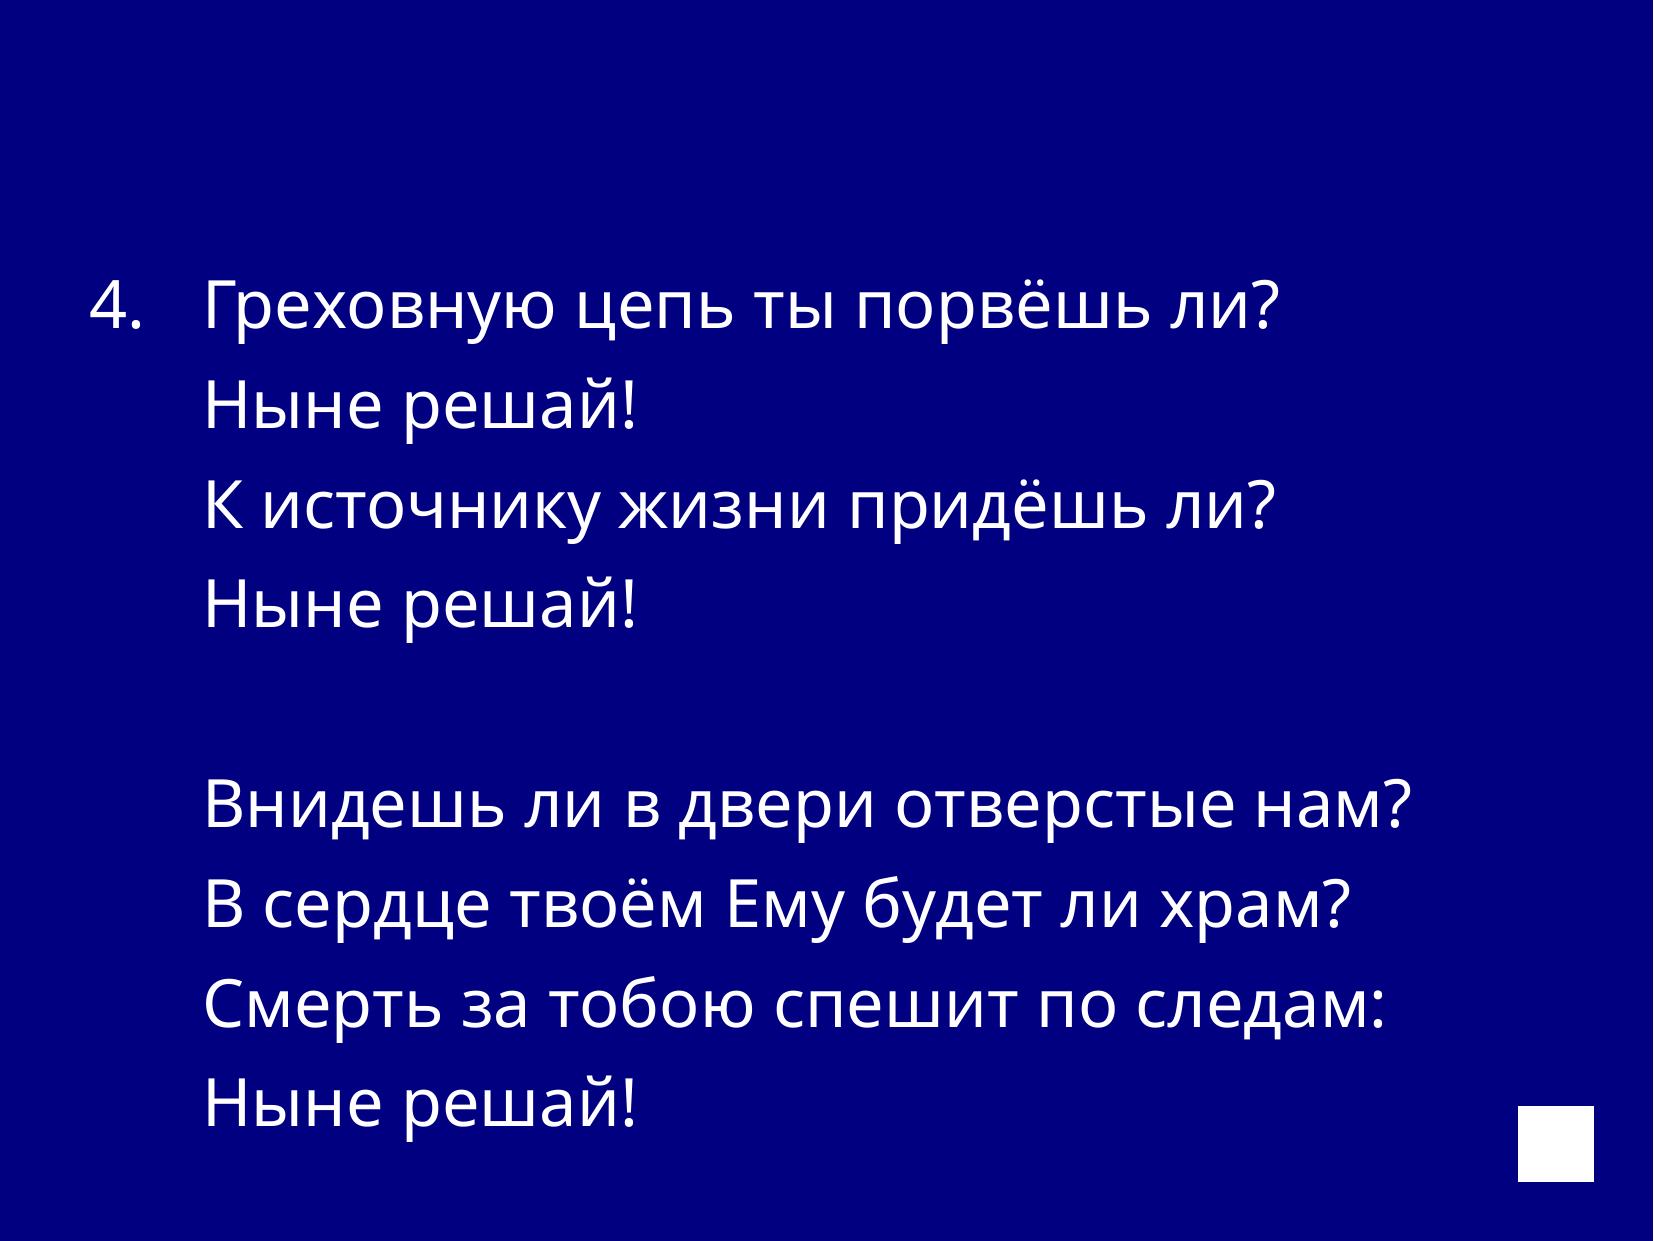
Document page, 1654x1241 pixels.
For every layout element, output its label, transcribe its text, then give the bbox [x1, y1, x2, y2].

text_box [1518, 1106, 1594, 1182]
text_box 4. Греховную цепь ты порвёшь ли? Ныне решай! К источнику жизни придёшь ли? Ныне решай! Внидешь ли в двери отверстые нам? В сердце твоём Ему будет ли храм? Смерть за тобою спешит по следам: Ныне решай! [75, 150, 1576, 1163]
